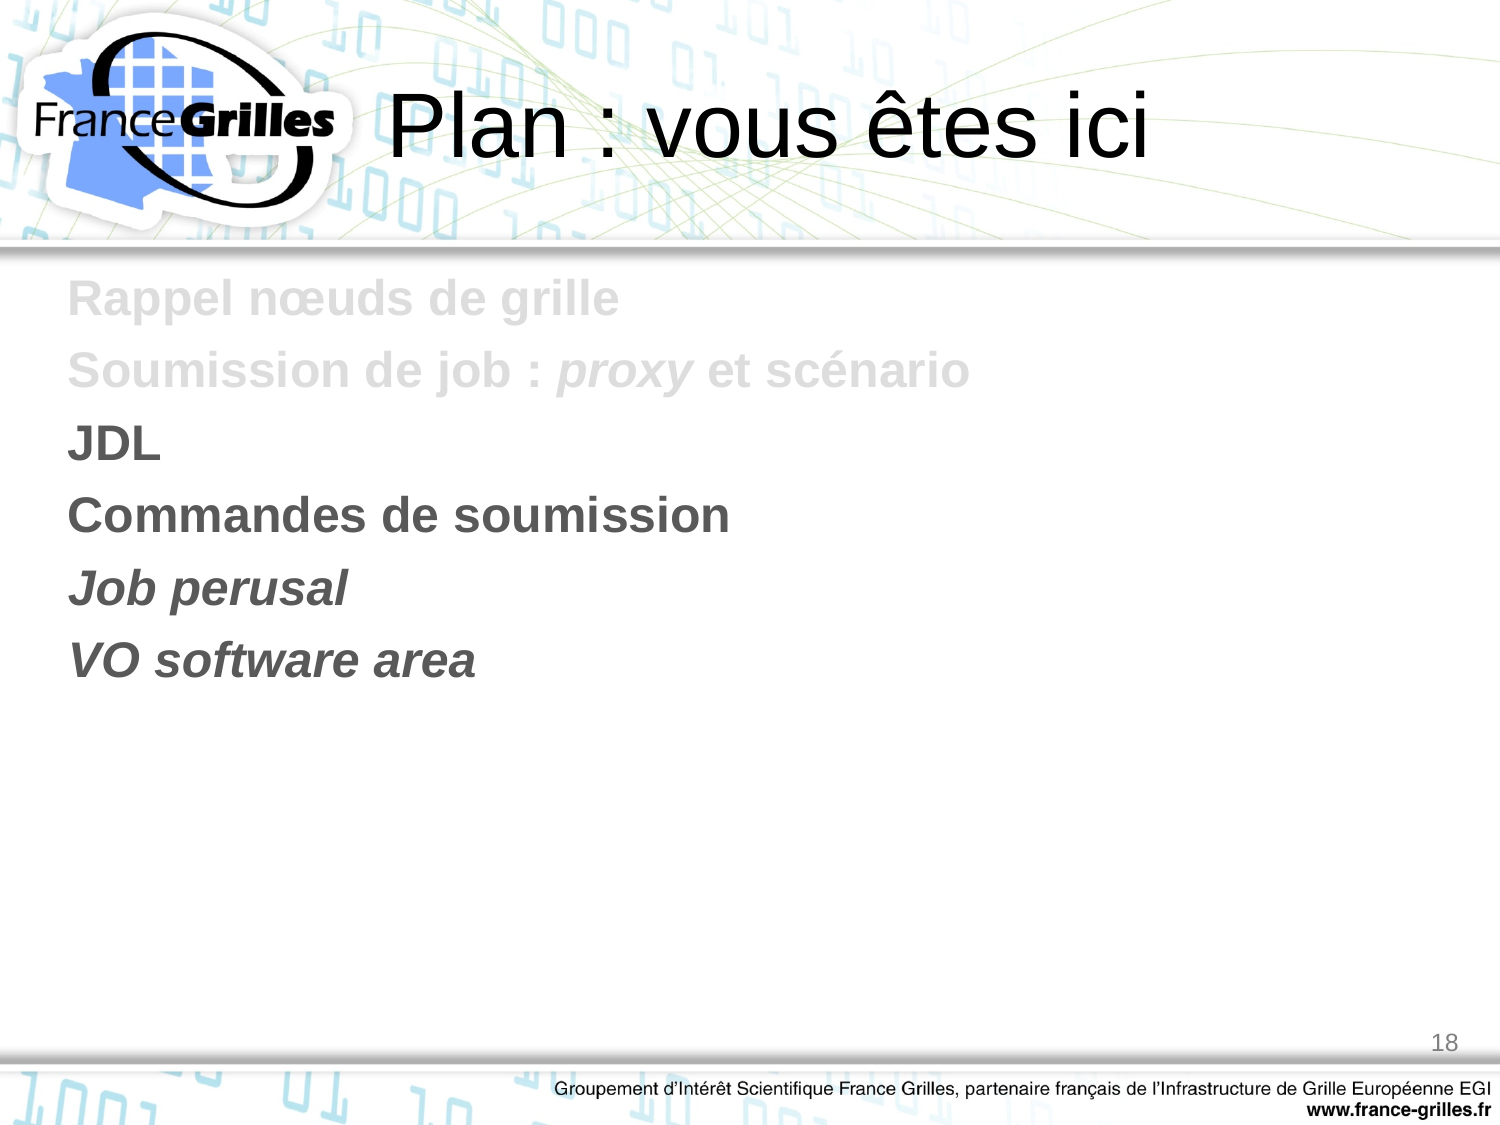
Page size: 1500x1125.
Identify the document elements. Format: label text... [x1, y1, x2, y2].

list Rappel nœuds de grille Soumission de job : proxy et scénario JDL Commandes de soumission Job perusal VO software area [53, 262, 1459, 1024]
title Plan : vous êtes ici [372, 7, 1459, 244]
picture [0, 0, 1500, 1125]
